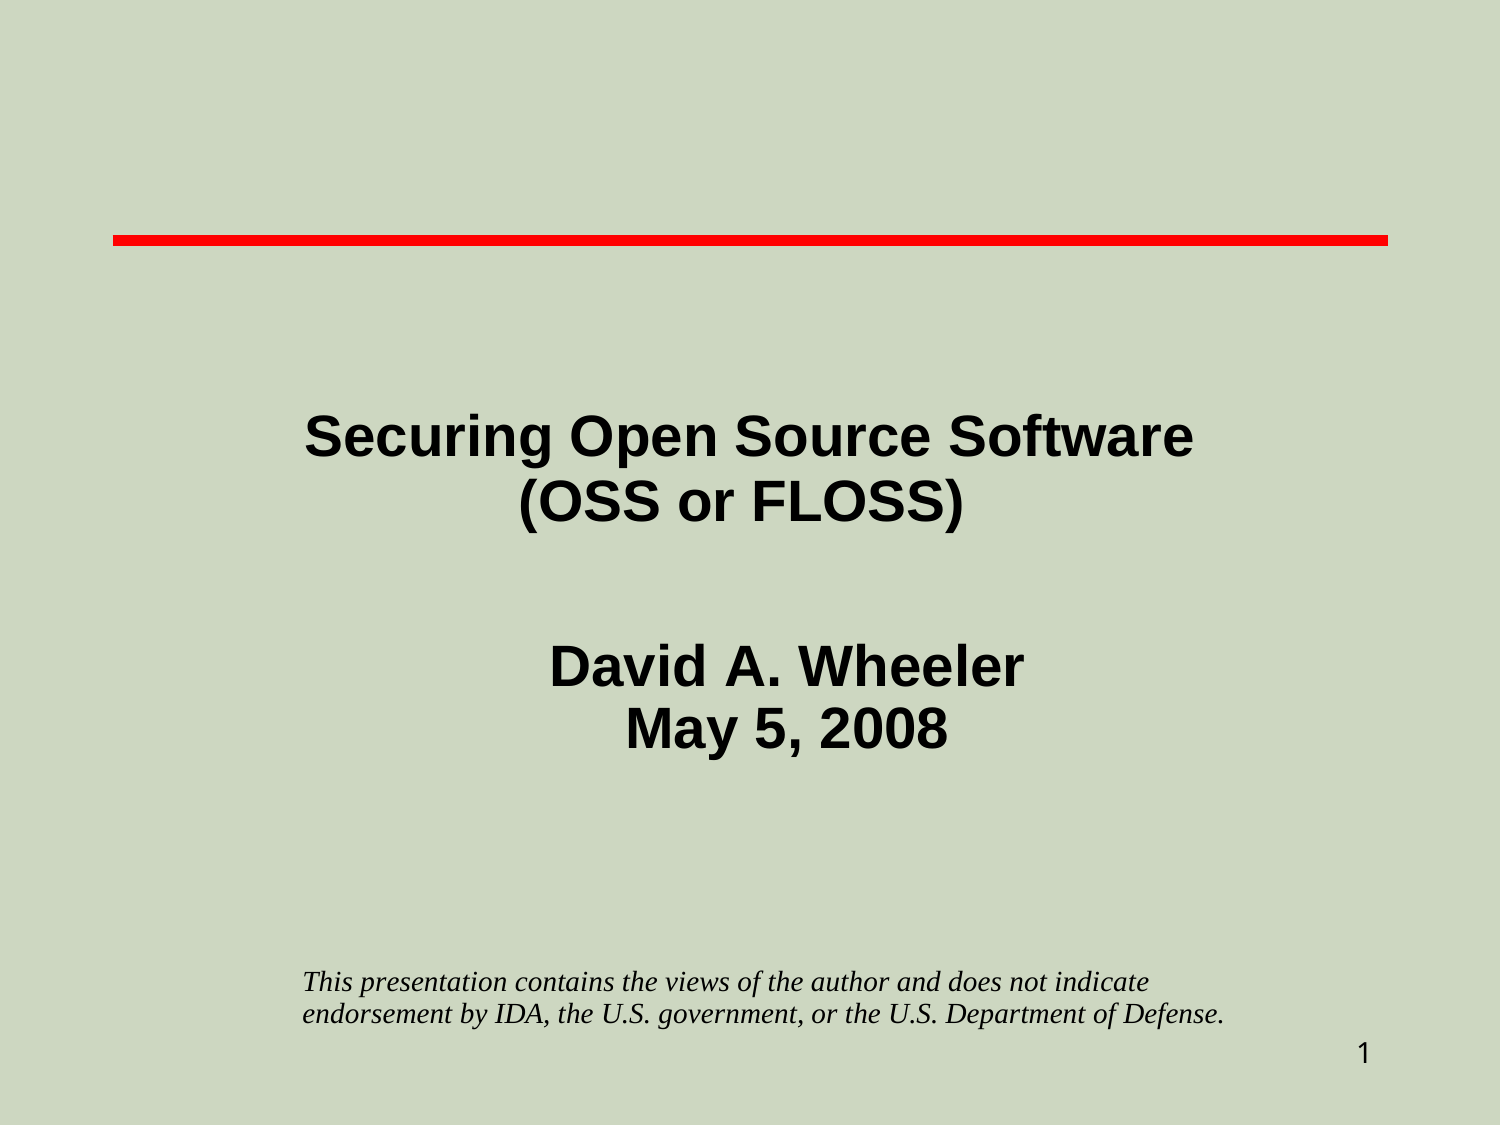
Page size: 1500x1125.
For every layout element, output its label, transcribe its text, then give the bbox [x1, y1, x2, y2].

text_box This presentation contains the views of the author and does not indicate endorsement by IDA, the U.S. government, or the U.S. Department of Defense. [287, 957, 1276, 1038]
title Securing Open Source Software (OSS or FLOSS) [112, 374, 1388, 563]
subtitle David A. Wheeler May 5, 2008 [225, 637, 1276, 926]
